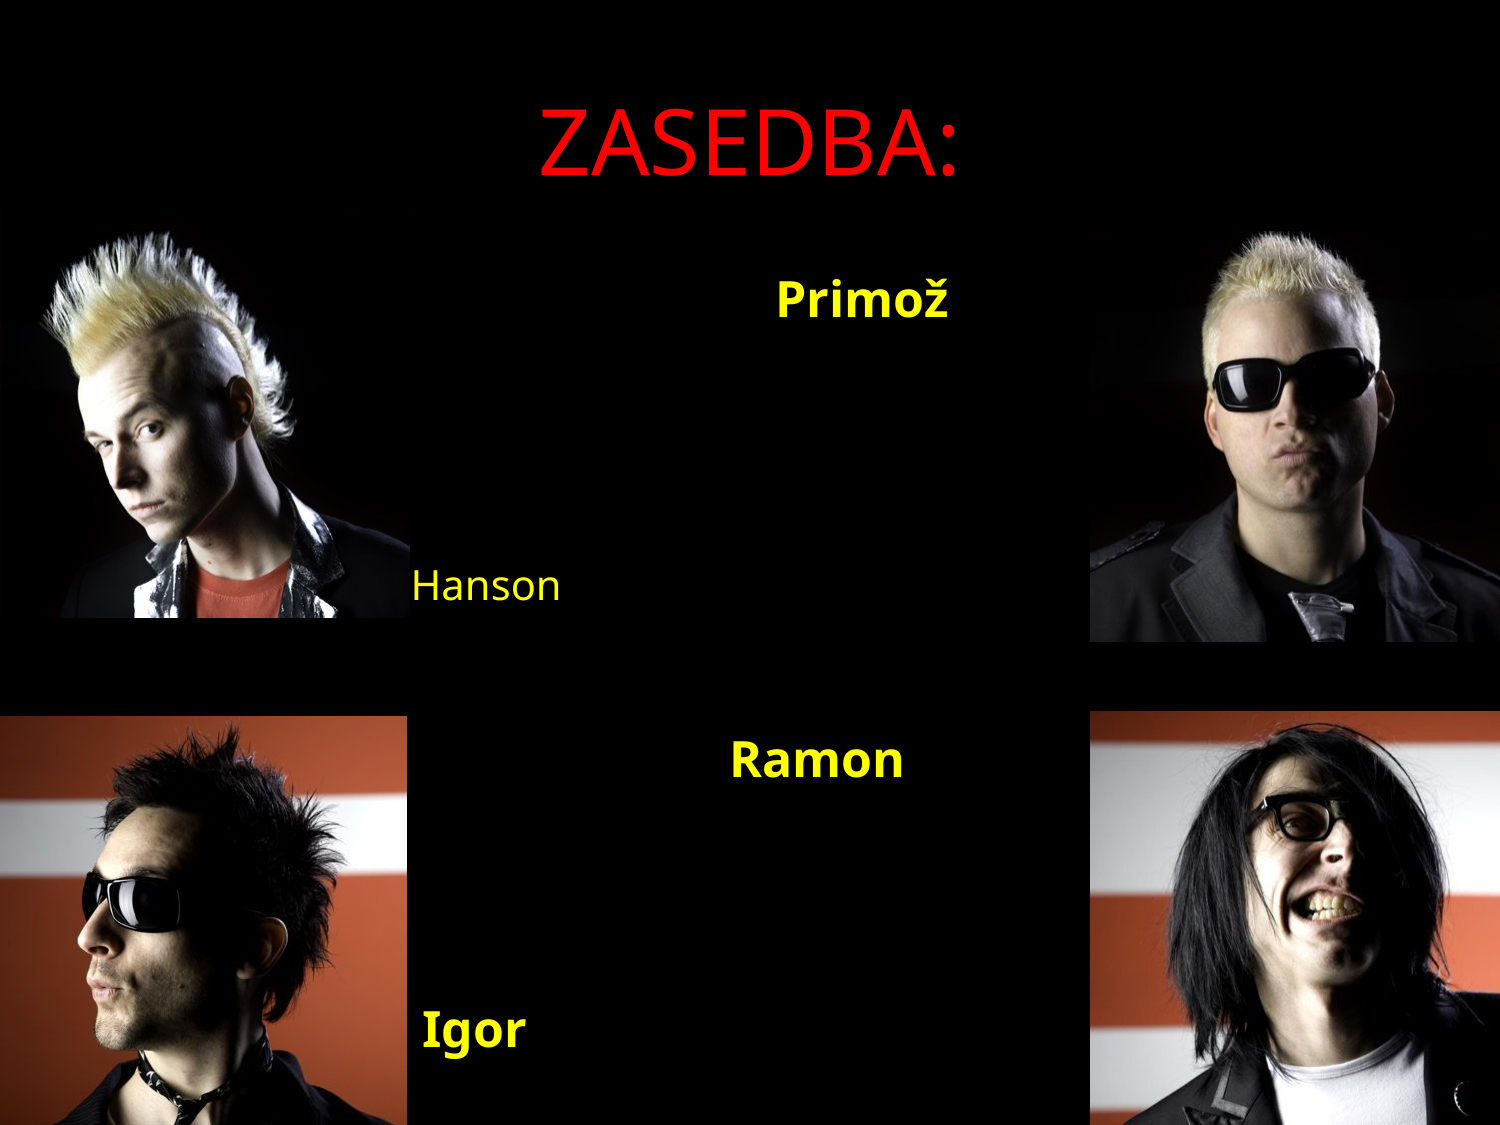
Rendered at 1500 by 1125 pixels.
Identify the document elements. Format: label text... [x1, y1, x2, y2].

picture [0, 207, 410, 618]
picture [1090, 711, 1500, 1125]
text_box Igor [407, 990, 755, 1125]
list Hanson [395, 550, 786, 621]
picture [1090, 231, 1500, 642]
text_box Primož [760, 259, 964, 395]
title ZASEDBA: [75, 45, 1425, 233]
picture [0, 716, 407, 1125]
text_box Ramon [714, 720, 1096, 856]
